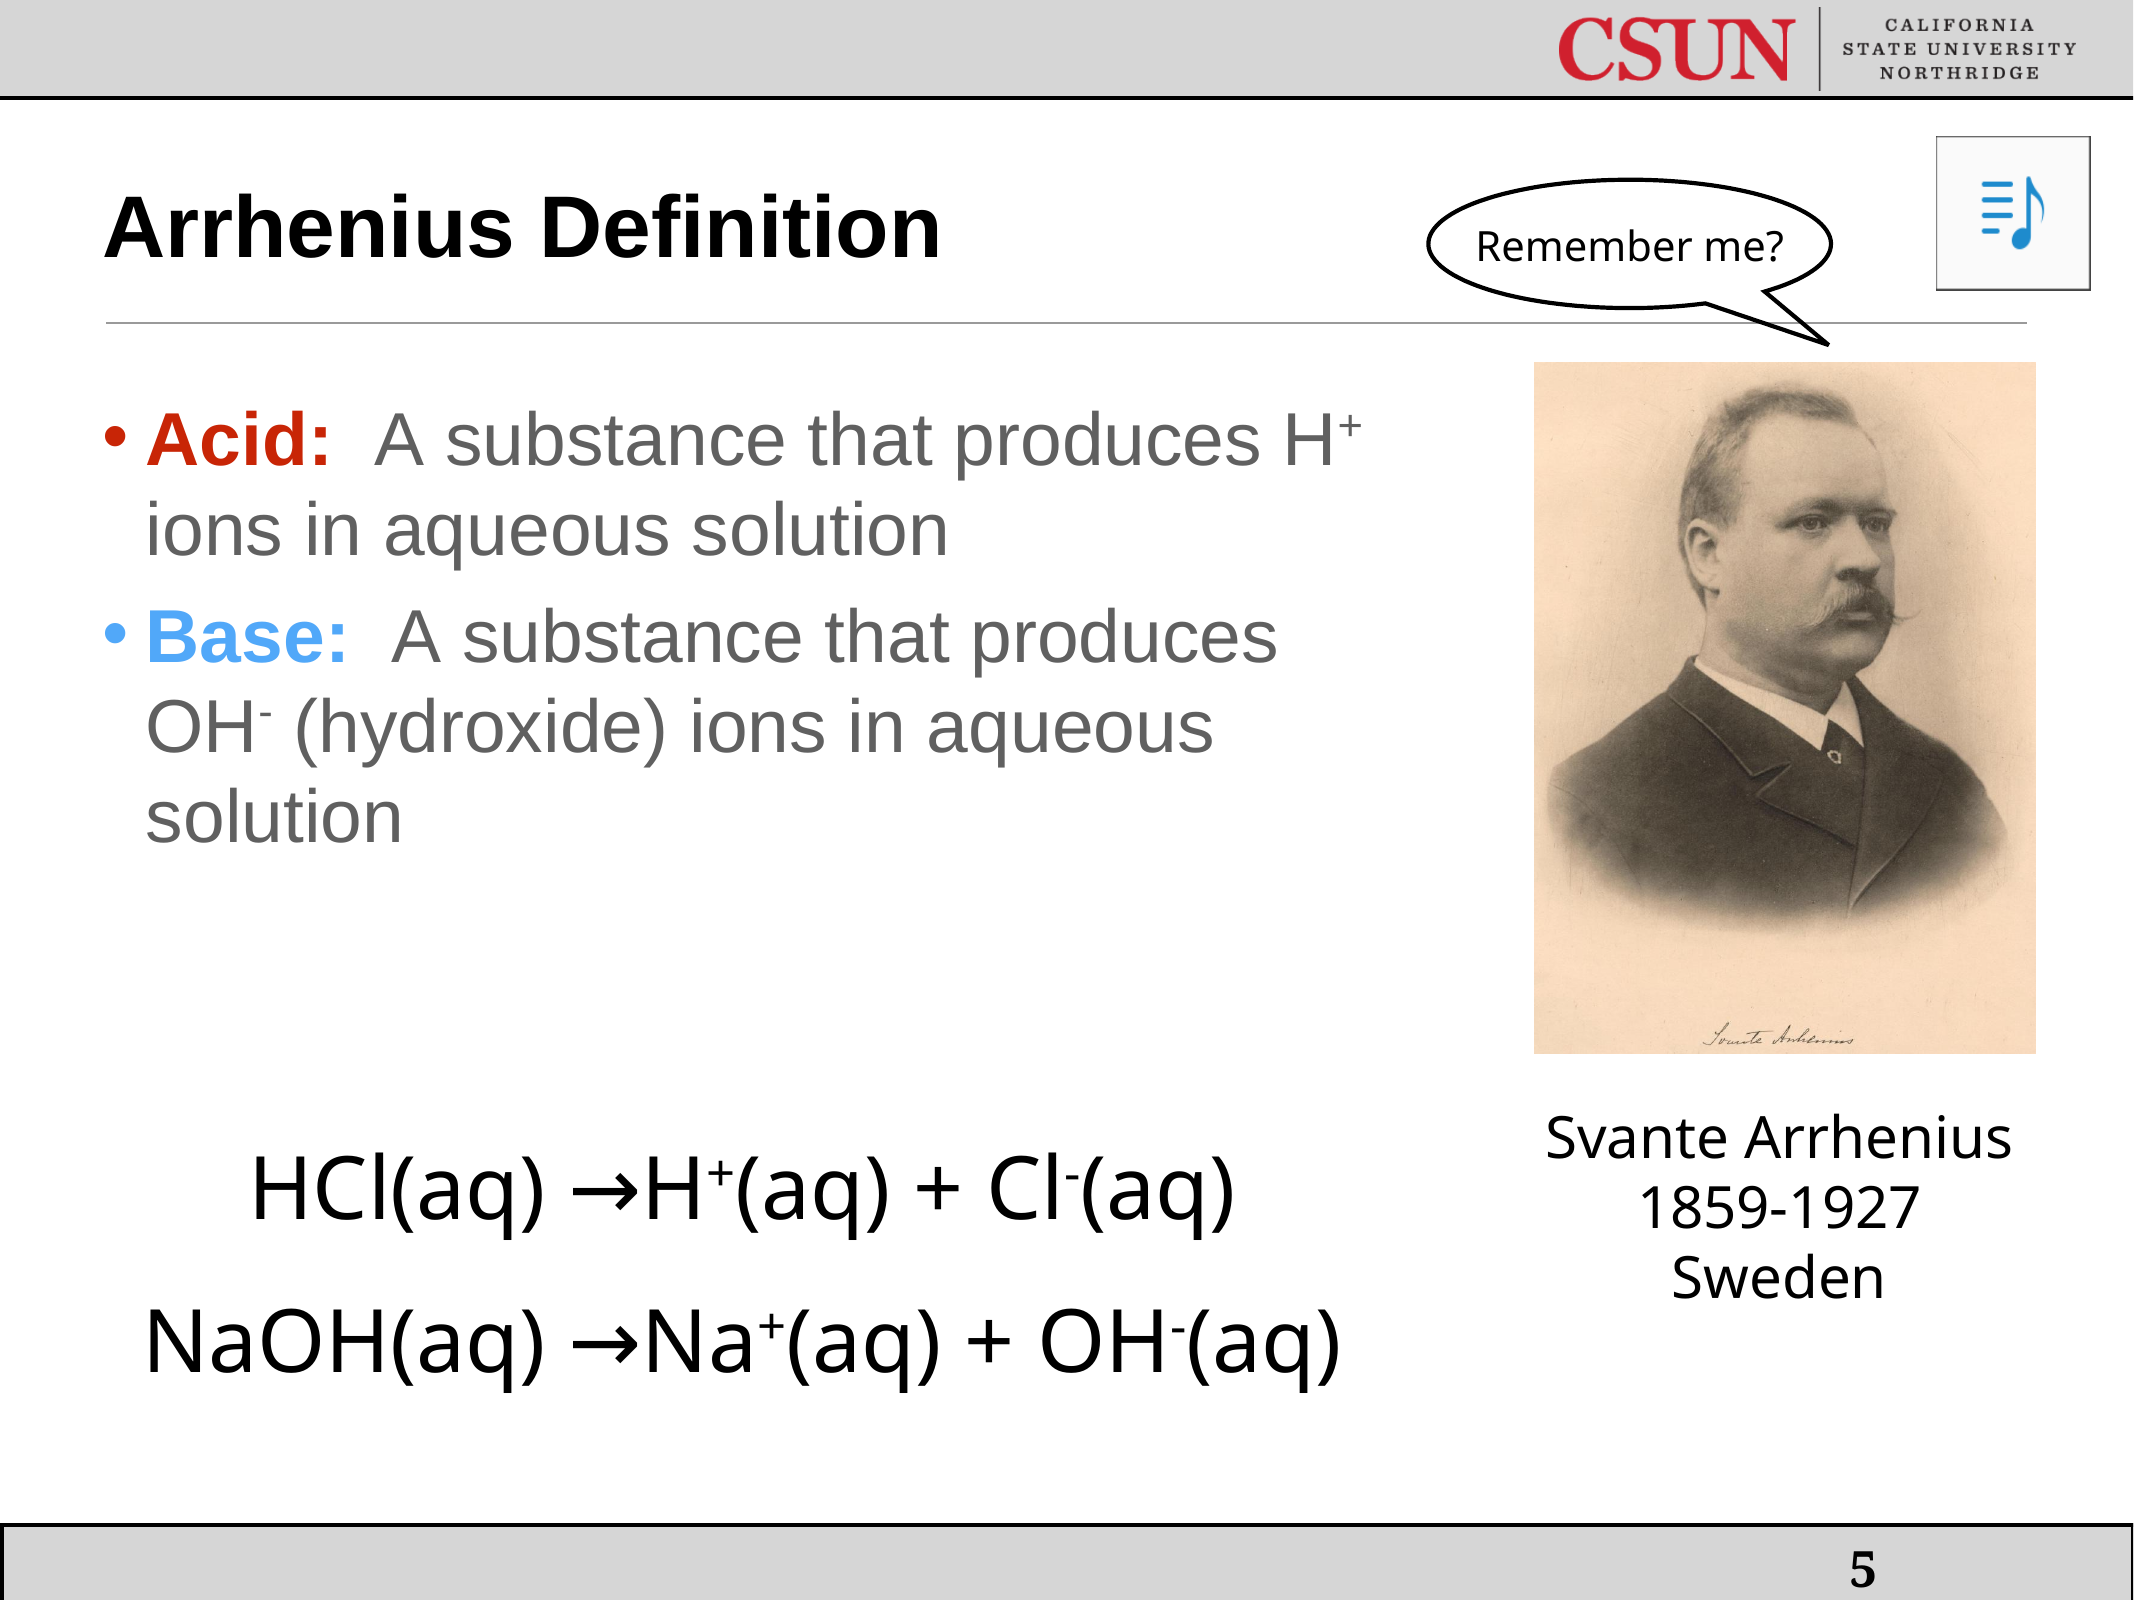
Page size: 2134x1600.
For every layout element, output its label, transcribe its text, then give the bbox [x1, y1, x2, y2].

text_box Remember me? [1466, 210, 1793, 278]
picture [1534, 362, 2036, 1054]
title Arrhenius Definition [93, 104, 2040, 284]
text_box Svante Arrhenius 1859-1927 Sweden [1536, 1091, 2022, 1319]
text_box NaOH(aq) →Na+(aq) + OH-(aq) [133, 1277, 1351, 1399]
text_box HCl(aq) →H+(aq) + Cl-(aq) [239, 1123, 1245, 1246]
title Arrhenius Definition [1431, 182, 1828, 284]
list Acid: A substance that produces H+ ions in aqueous solution Base: A substance that produces OH- (hydroxide) ions in aqueous solution [93, 382, 1422, 870]
text_box [1935, 135, 2092, 292]
picture [1559, 7, 2076, 91]
